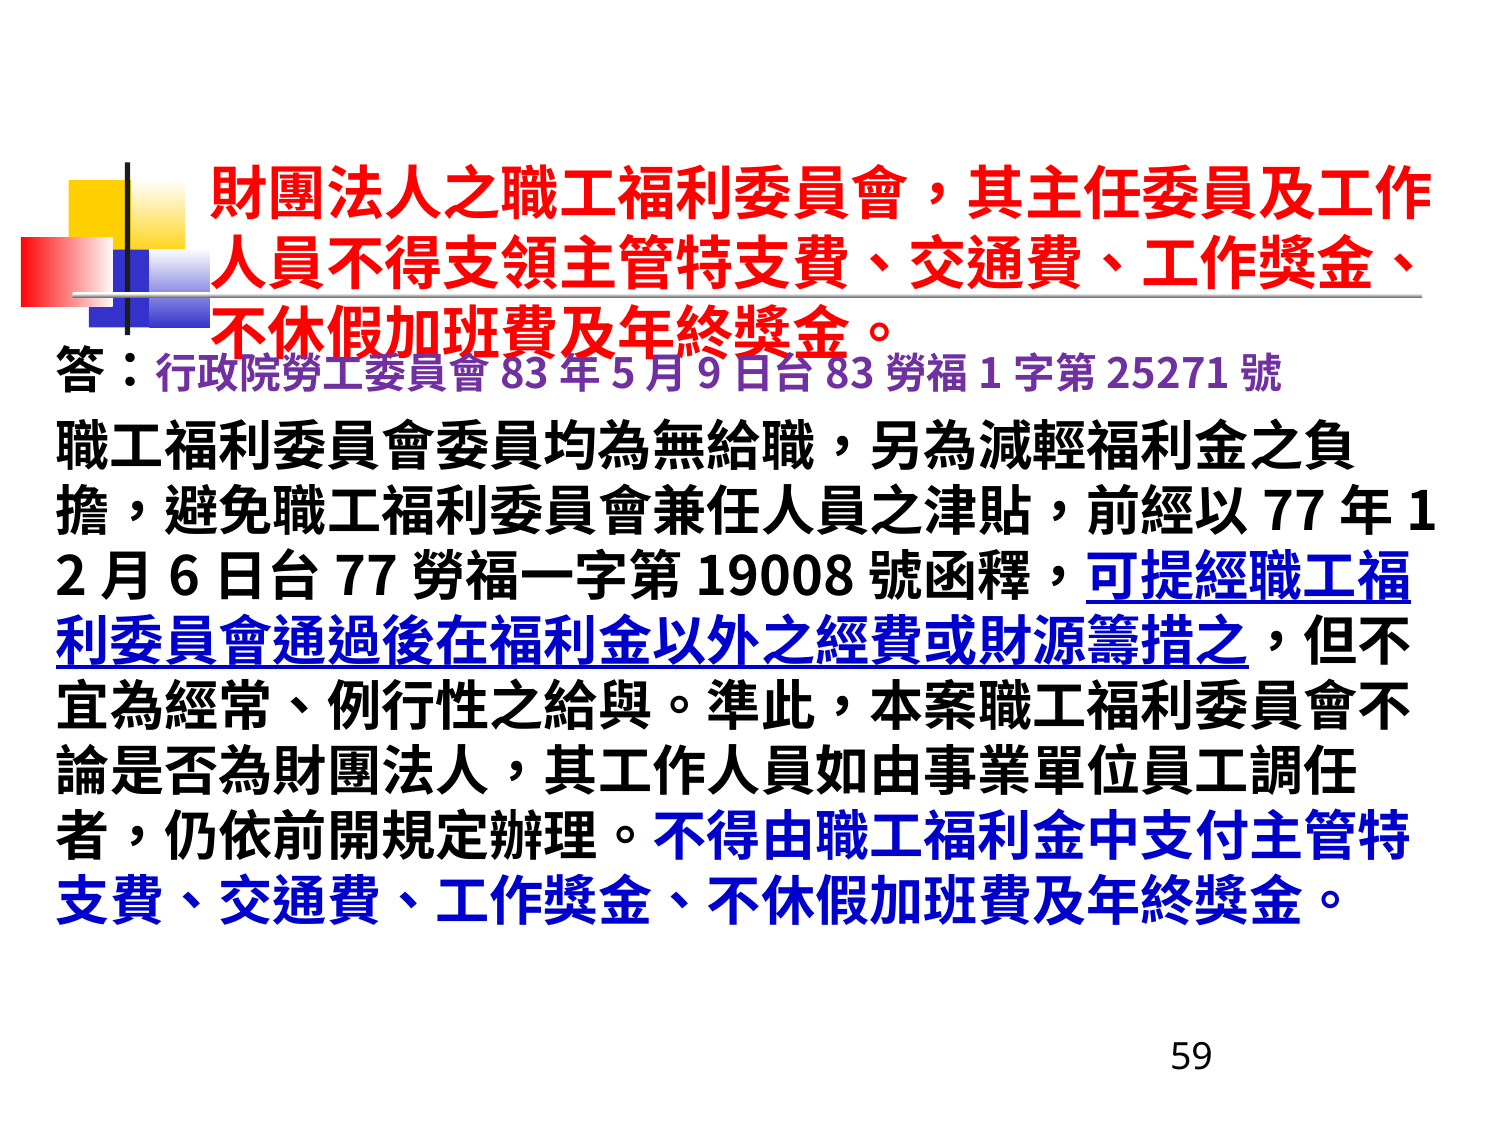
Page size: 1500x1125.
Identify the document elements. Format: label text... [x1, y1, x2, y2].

slide_number <編號> [1155, 1024, 1468, 1100]
list 答：行政院勞工委員會83年5月9日台83勞福1字第25271號 職工福利委員會委員均為無給職，另為減輕福利金之負擔，避免職工福利委員會兼任人員之津貼，前經以77年12月6日台77勞福一字第19008號函釋，可提經職工福利委員會通過後在福利金以外之經費或財源籌措之，但不宜為經常、例行性之給與。準此，本案職工福利委員會不論是否為財團法人，其工作人員如由事業單位員工調任者，仍依前開規定辦理。不得由職工福利金中支付主管特支費、交通費、工作獎金、不休假加班費及年終獎金。 [41, 331, 1459, 1083]
title 財團法人之職工福利委員會，其主任委員及工作人員不得支領主管特支費、交通費、工作獎金、不休假加班費及年終獎金。 [194, 148, 1474, 338]
